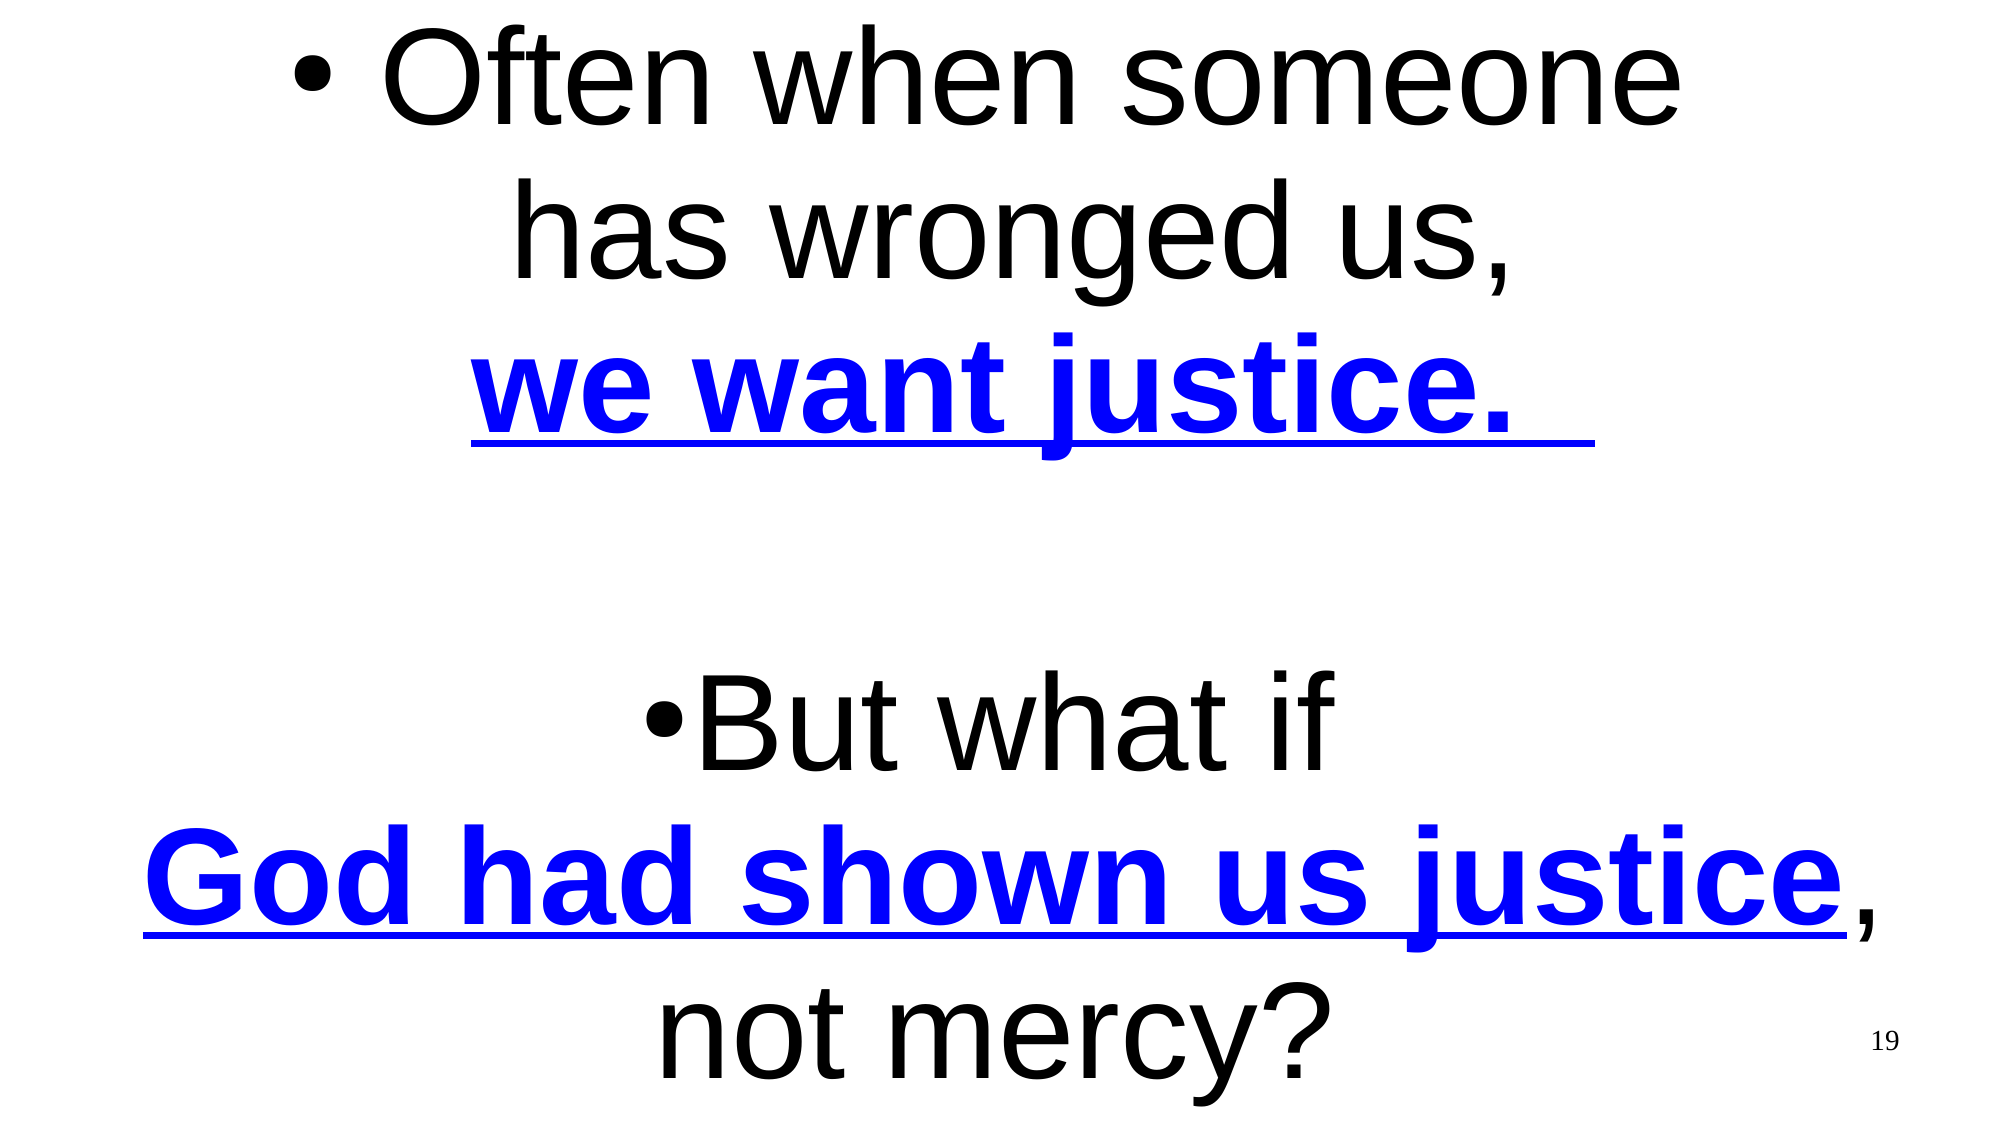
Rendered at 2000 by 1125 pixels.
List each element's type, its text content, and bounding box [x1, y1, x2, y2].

list Often when someone has wronged us, we want justice. But what if God had shown us justice, not mercy? [0, 0, 1996, 1123]
